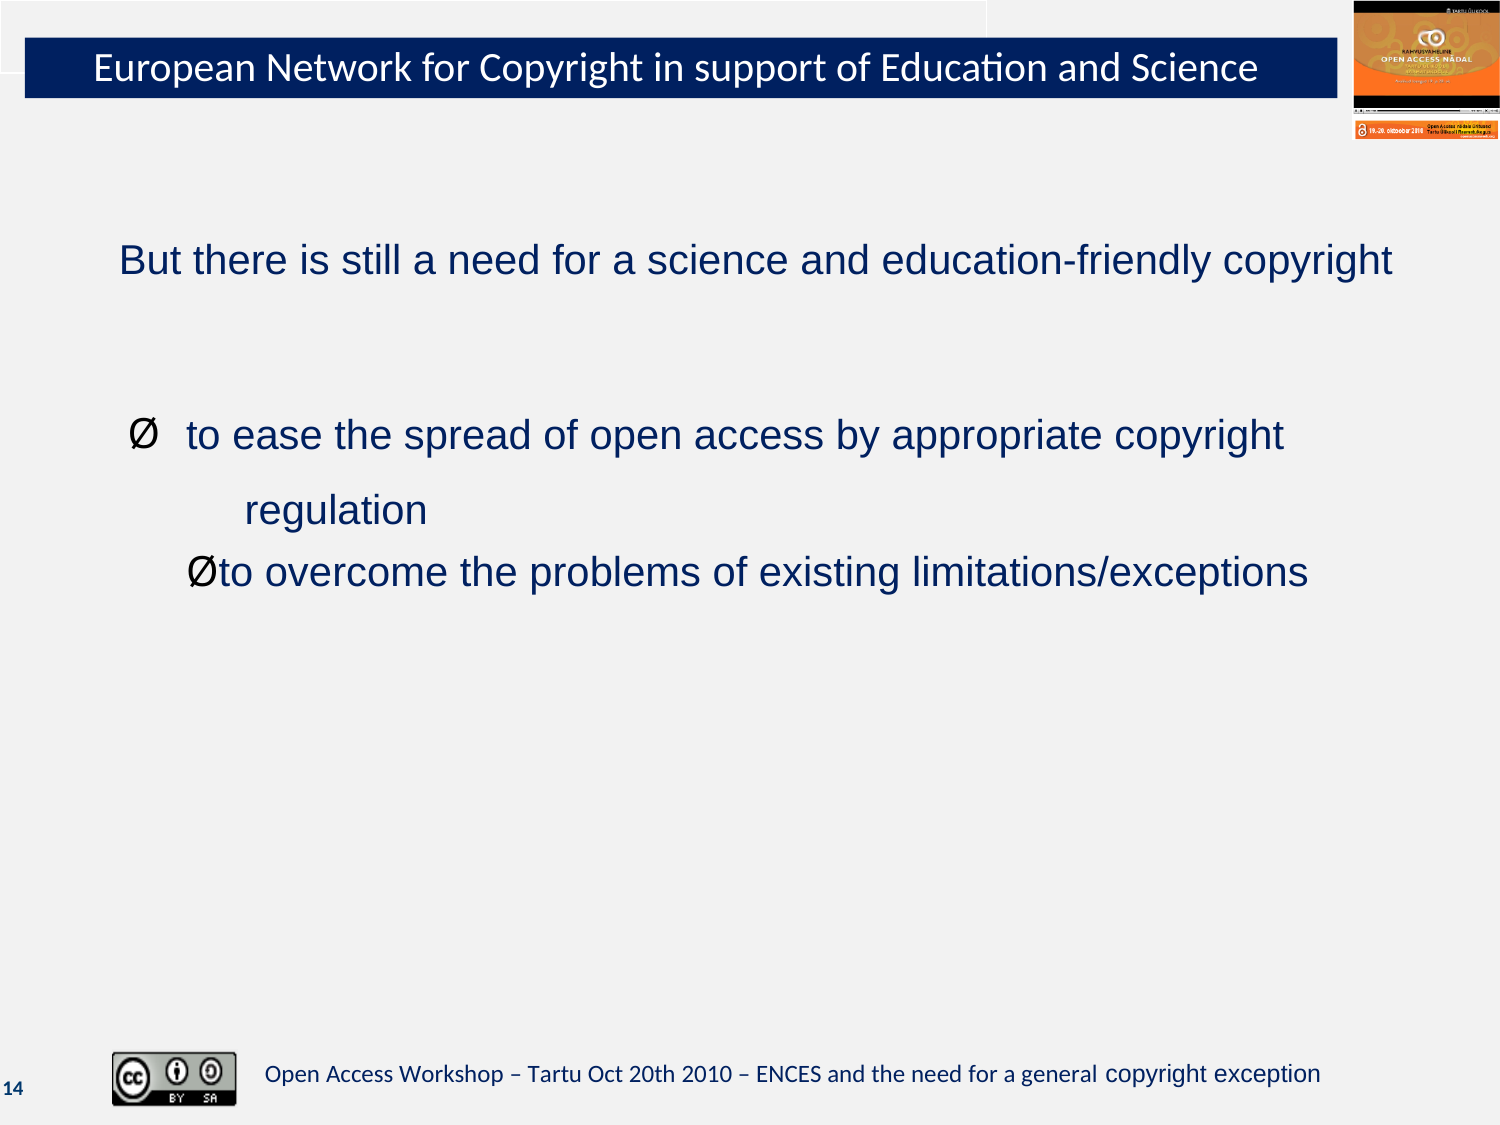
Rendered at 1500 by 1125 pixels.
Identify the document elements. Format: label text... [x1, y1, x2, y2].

text_box to overcome the problems of existing limitations/exceptions [112, 537, 1426, 604]
text_box European Network for Copyright in support of Education and Science [24, 37, 1338, 99]
text_box to ease the spread of open access by appropriate copyright regulation [112, 375, 1426, 533]
text_box But there is still a need for a science and education-friendly copyright [99, 174, 1413, 342]
